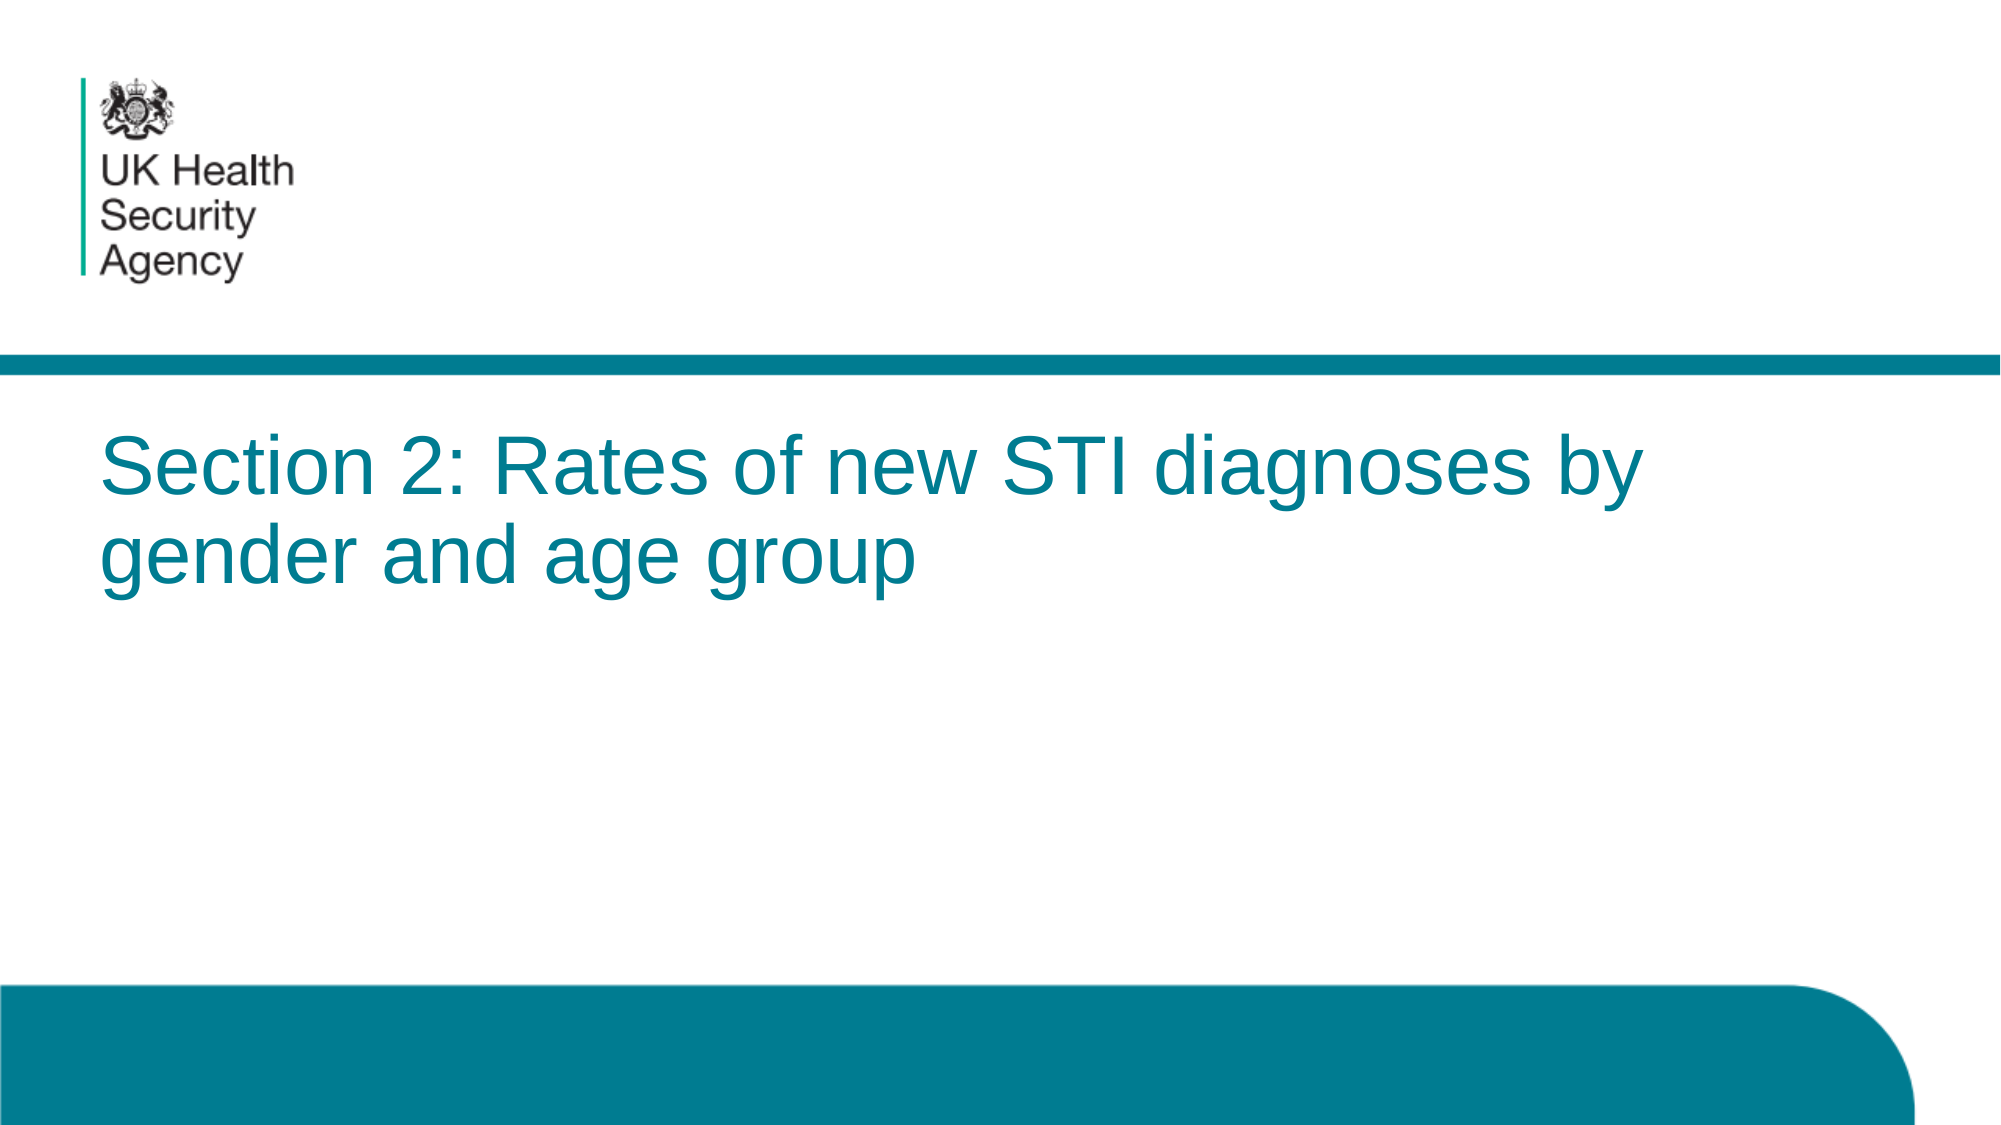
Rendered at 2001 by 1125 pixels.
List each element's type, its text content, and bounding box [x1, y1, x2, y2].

title Section 2: Rates of new STI diagnoses by gender and age group [84, 414, 1804, 807]
